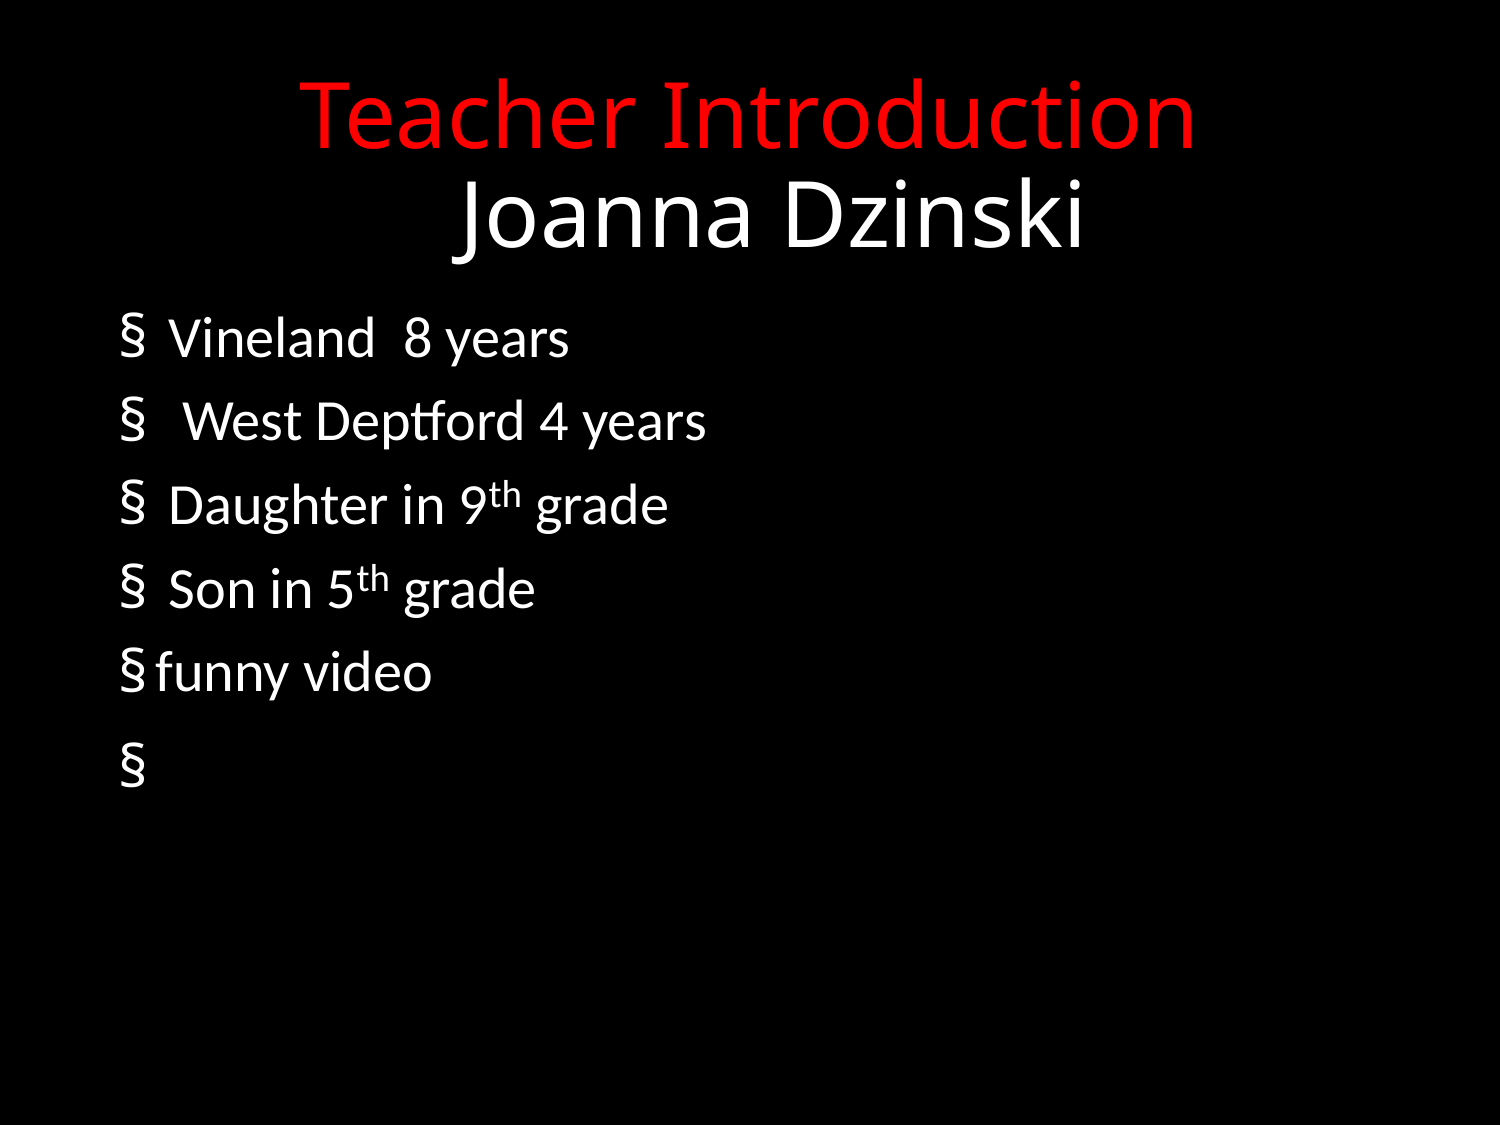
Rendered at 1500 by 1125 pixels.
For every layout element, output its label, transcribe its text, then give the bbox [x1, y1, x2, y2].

title Teacher Introduction Joanna Dzinski [103, 59, 1397, 278]
list Vineland 8 years West Deptford 4 years Daughter in 9th grade Son in 5th grade funny video [103, 299, 1397, 1014]
